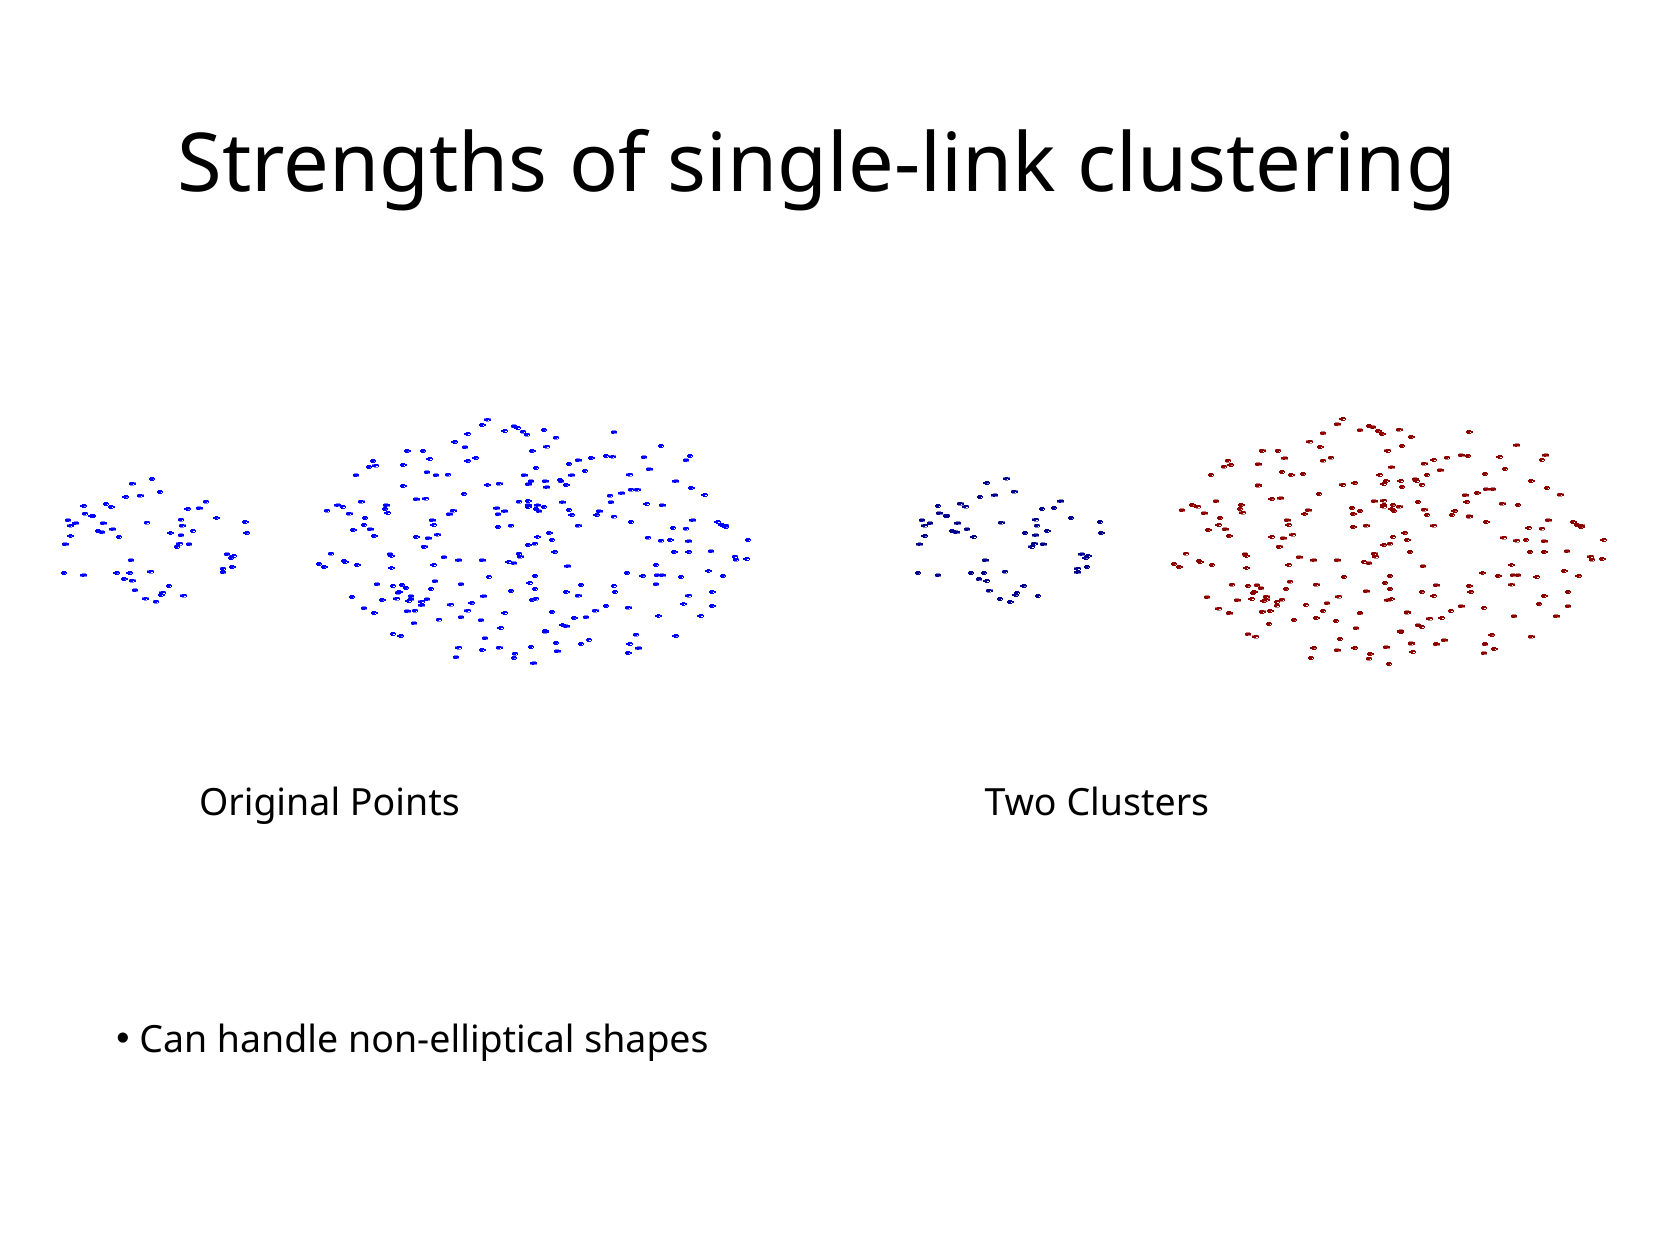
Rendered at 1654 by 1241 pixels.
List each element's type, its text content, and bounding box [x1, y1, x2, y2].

text_box Two Clusters [978, 771, 1408, 832]
text_box Can handle non-elliptical shapes [110, 1008, 1257, 1069]
picture [27, 358, 785, 737]
text_box Original Points [192, 771, 719, 832]
title Strengths of single-link clustering [68, 27, 1567, 290]
picture [881, 357, 1624, 738]
